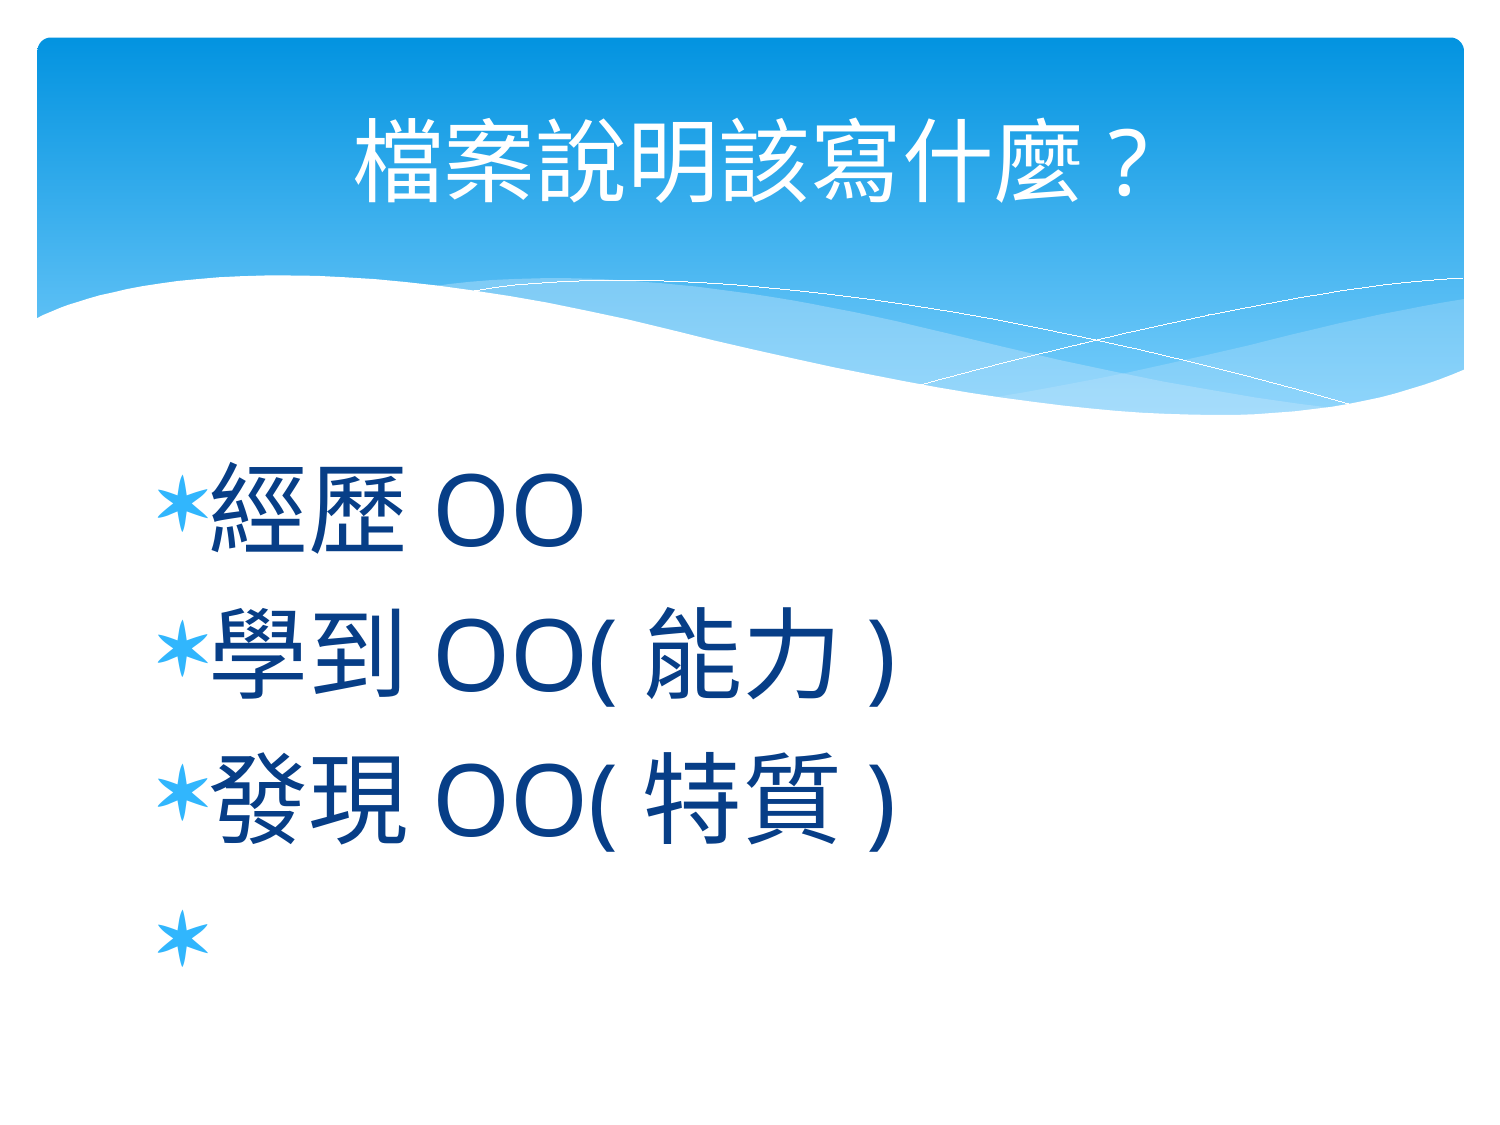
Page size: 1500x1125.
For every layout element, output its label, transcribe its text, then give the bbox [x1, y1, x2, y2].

title 檔案說明該寫什麼? [75, 55, 1426, 262]
list 經歷OO 學到OO(能力) 發現OO(特質) [143, 438, 1359, 1005]
